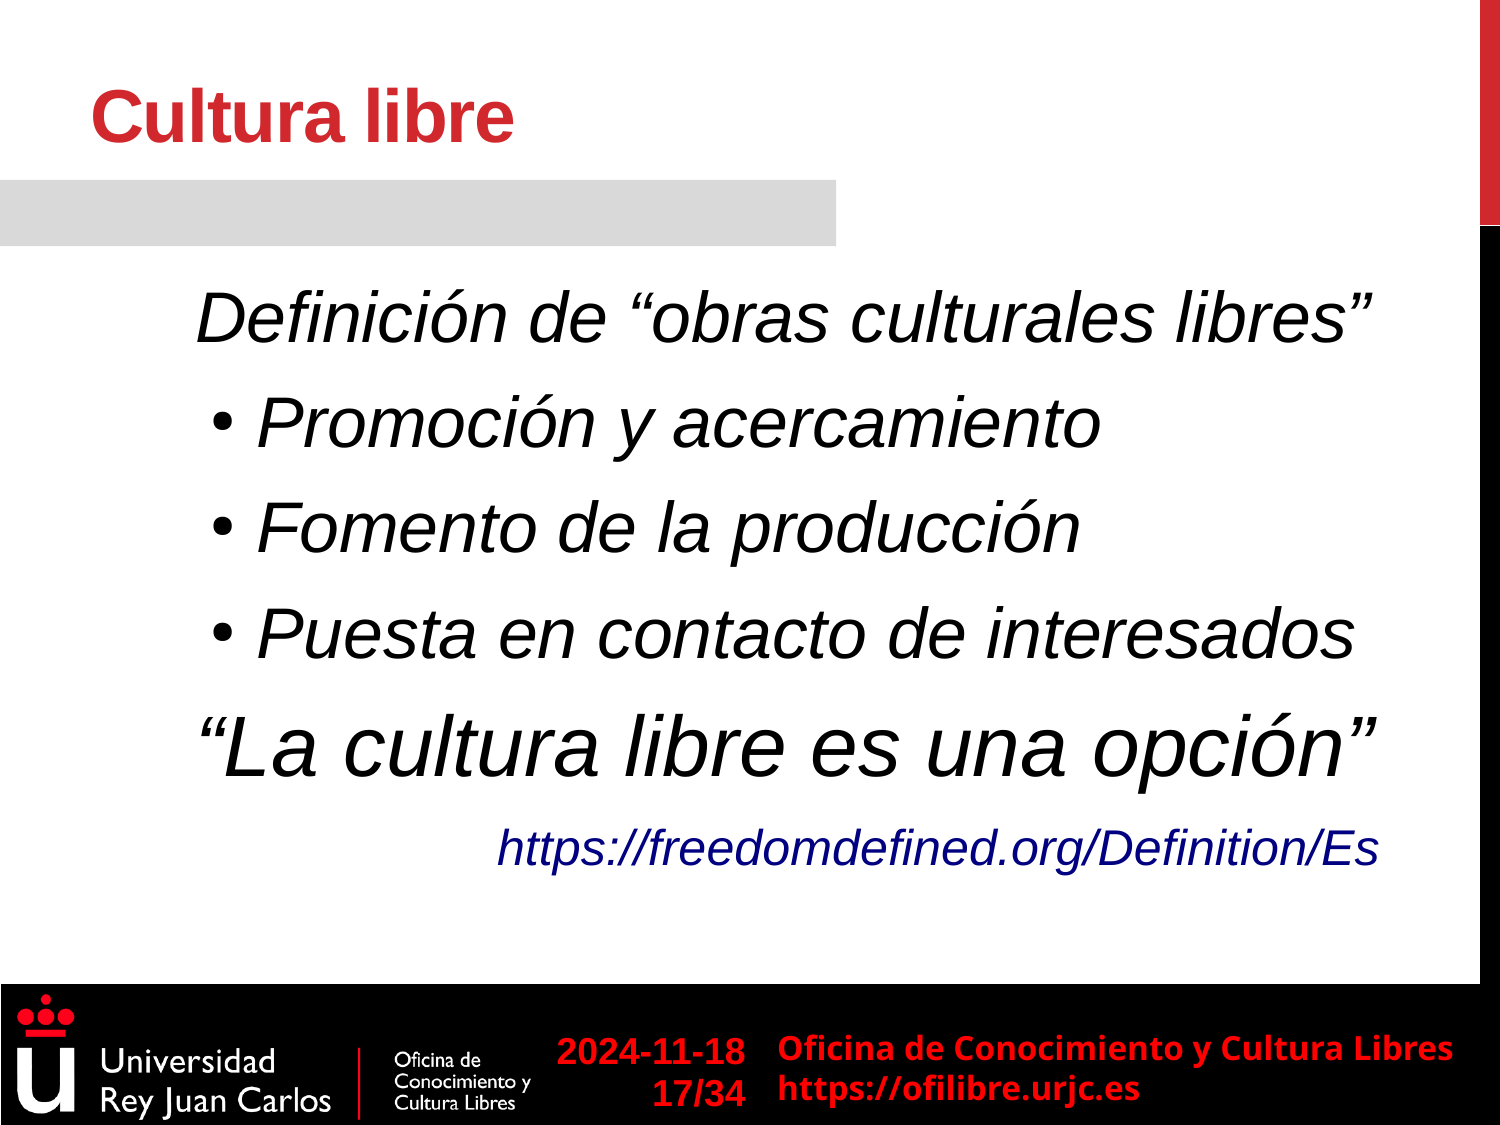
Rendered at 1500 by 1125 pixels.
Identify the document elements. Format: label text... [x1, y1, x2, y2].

title [75, 15, 1425, 172]
text_box Cultura libre [0, 24, 1326, 172]
picture [17, 994, 531, 1120]
list Definición de “obras culturales libres” Promoción y acercamiento Fomento de la producción Puesta en contacto de interesados “La cultura libre es una opción” https://freedomdefined.org/Definition/Es [180, 270, 1417, 961]
